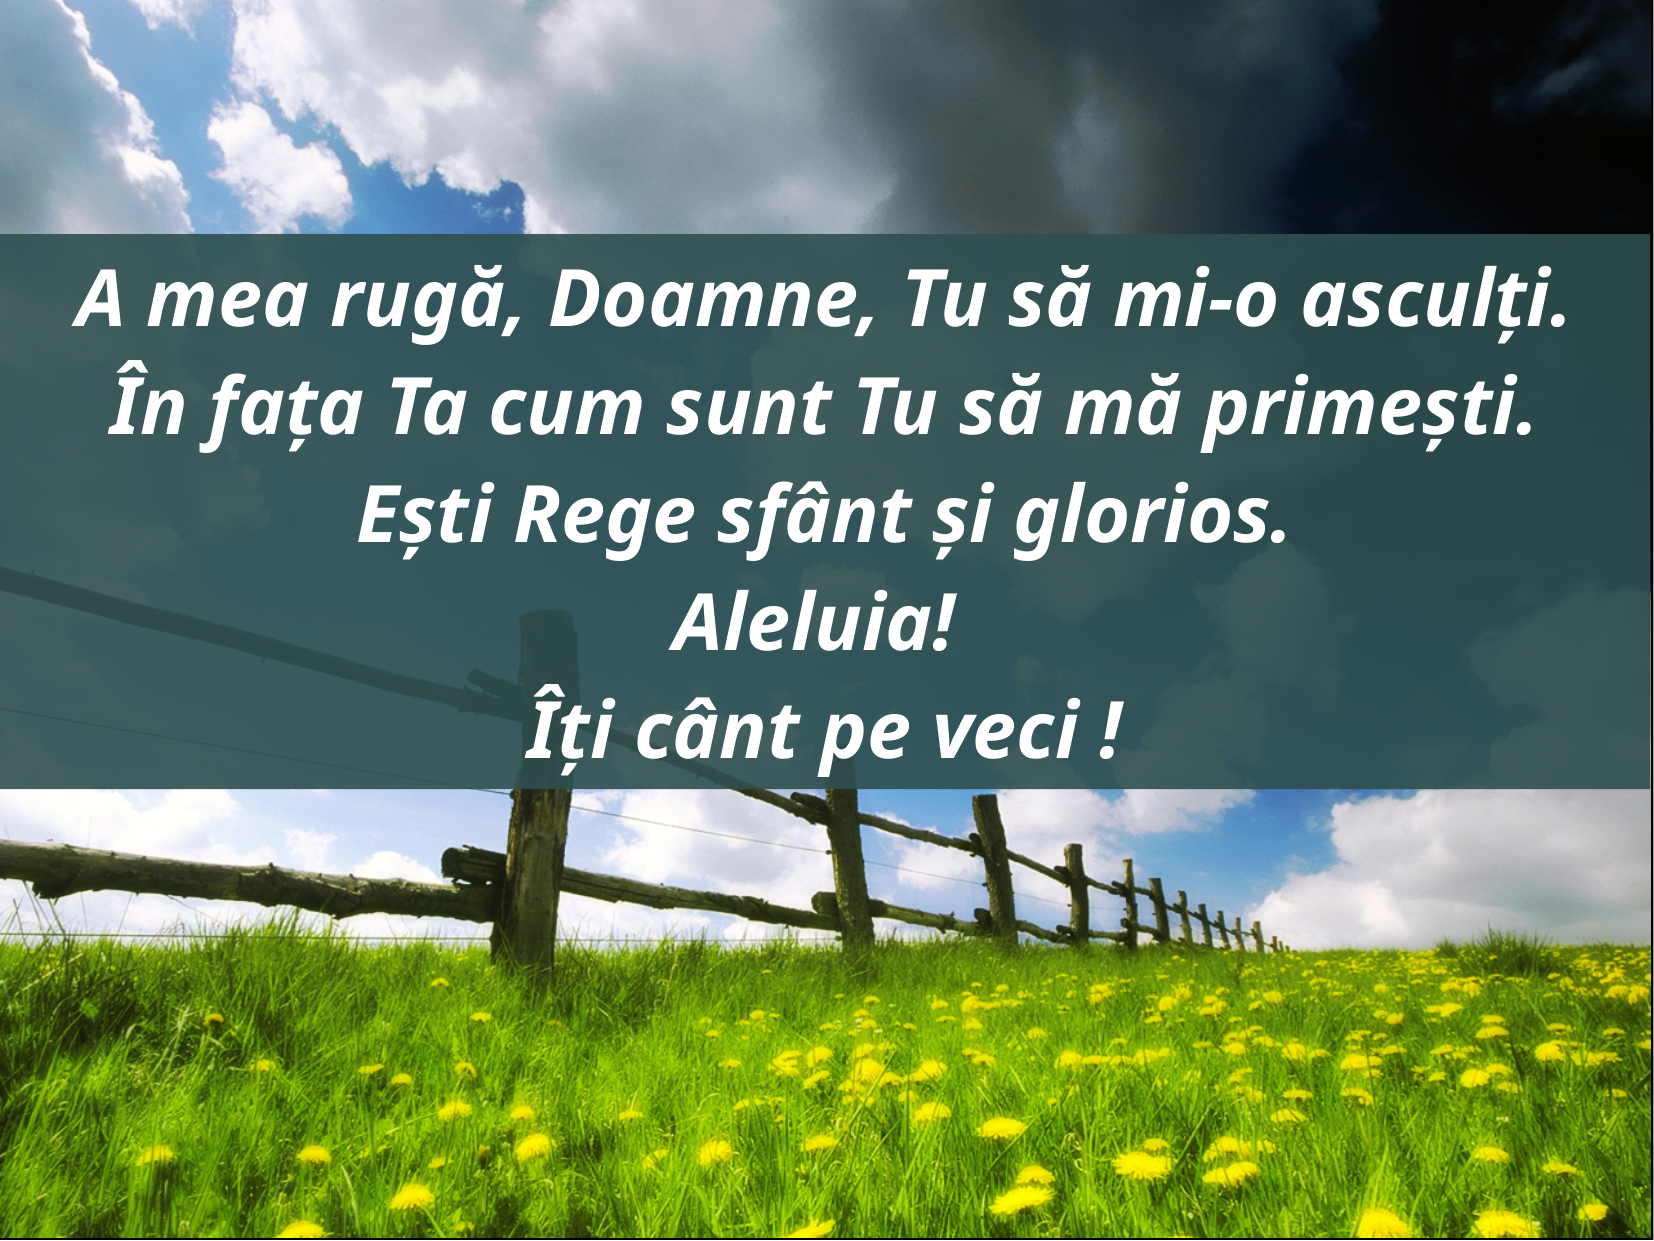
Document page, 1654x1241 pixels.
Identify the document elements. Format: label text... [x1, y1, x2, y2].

picture [0, 0, 1651, 234]
picture [0, 790, 1651, 1238]
text_box A mea rugă, Doamne, Tu să mi-o asculți. În fața Ta cum sunt Tu să mă primești. Ești Rege sfânt și glorios. Aleluia! Îți cânt pe veci ! [0, 262, 1651, 761]
